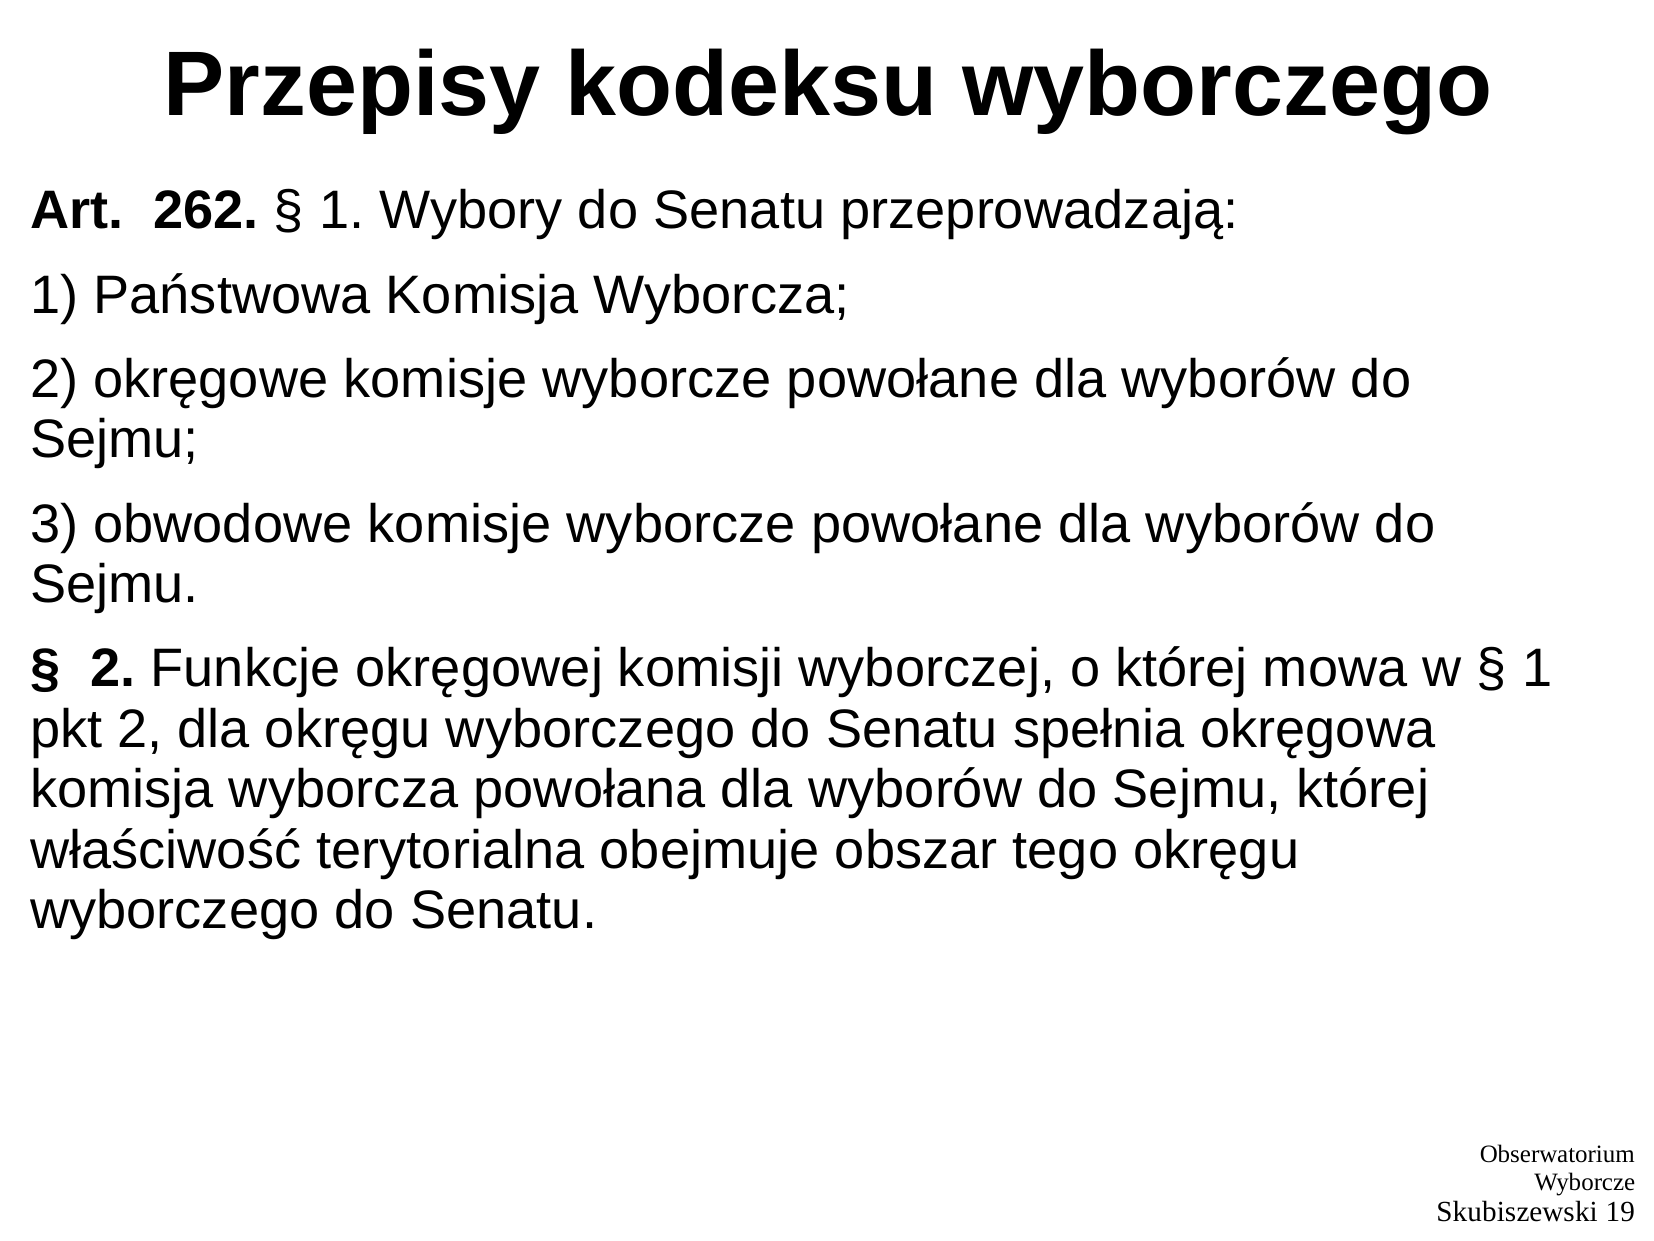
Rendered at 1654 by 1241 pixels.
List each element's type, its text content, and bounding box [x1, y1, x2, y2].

title Przepisy kodeksu wyborczego [84, 32, 1573, 180]
list Art. 262. § 1. Wybory do Senatu przeprowadzają: 1) Państwowa Komisja Wyborcza; 2) okręgowe komisje wyborcze powołane dla wyborów do Sejmu; 3) obwodowe komisje wyborcze powołane dla wyborów do Sejmu. § 2. Funkcje okręgowej komisji wyborczej, o której mowa w § 1 pkt 2, dla okręgu wyborczego do Senatu spełnia okręgowa komisja wyborcza powołana dla wyborów do Sejmu, której właściwość terytorialna obejmuje obszar tego okręgu wyborczego do Senatu. [30, 180, 1583, 1241]
